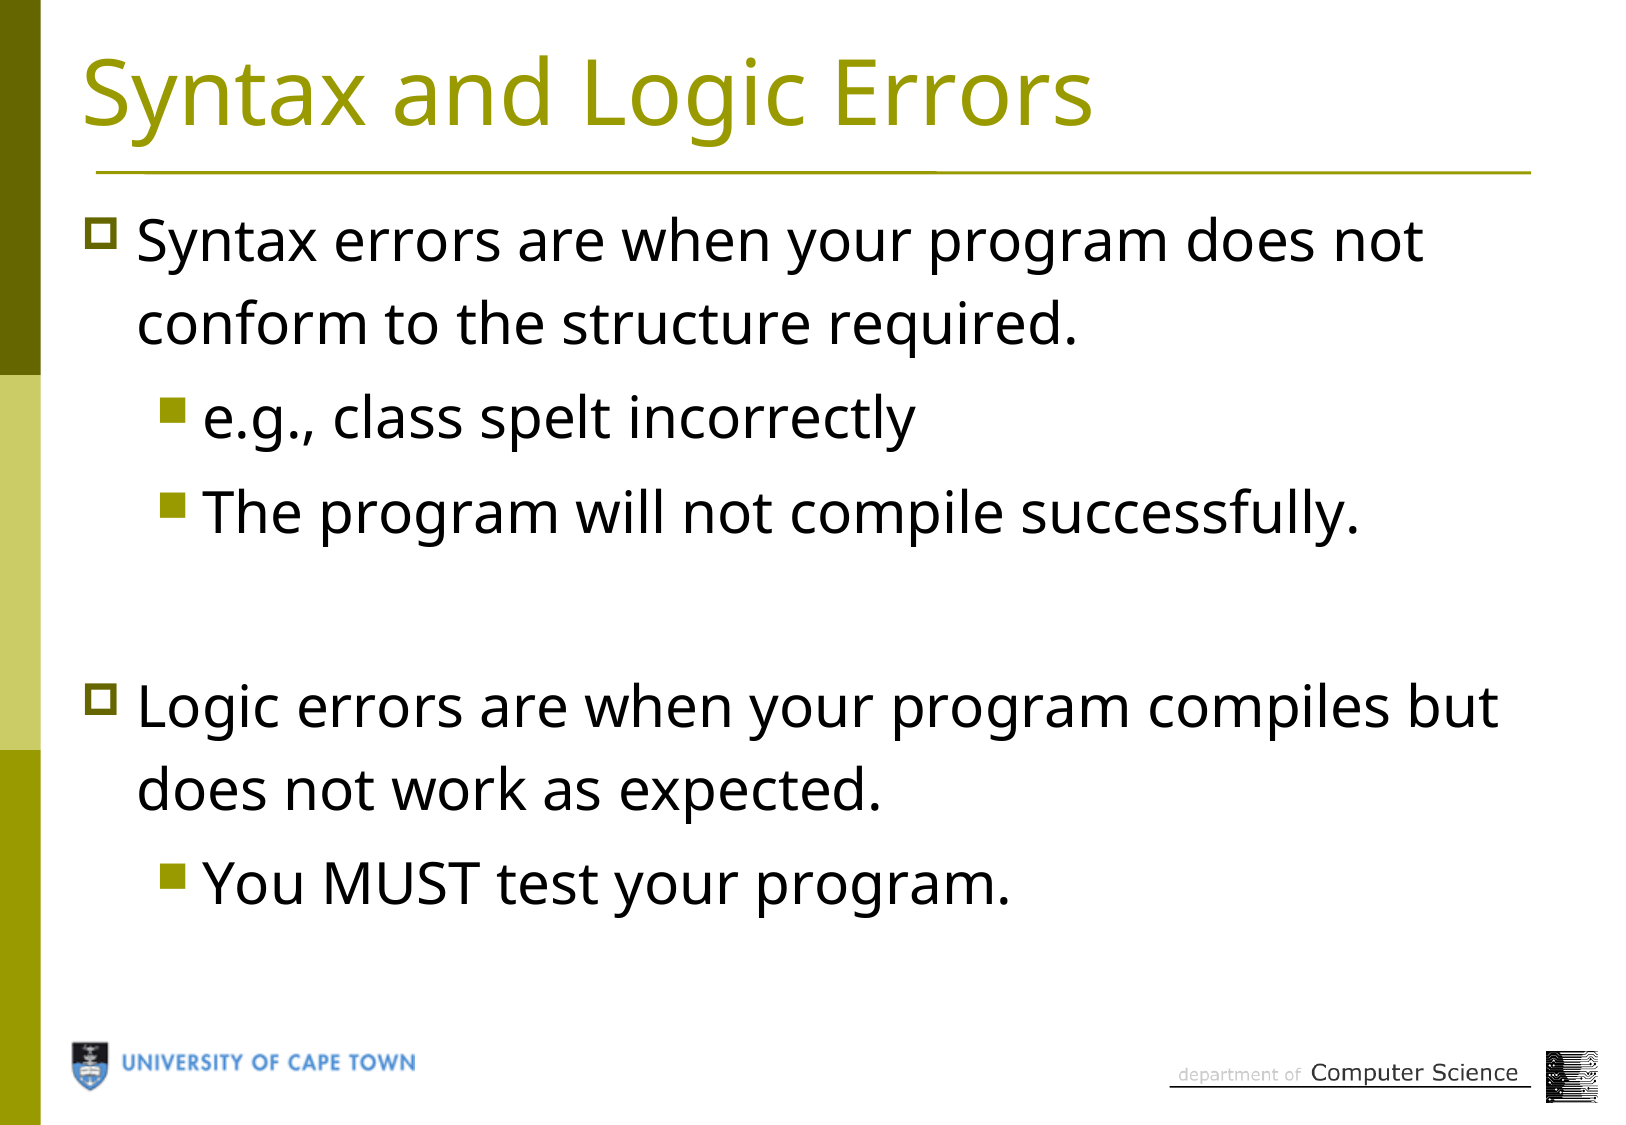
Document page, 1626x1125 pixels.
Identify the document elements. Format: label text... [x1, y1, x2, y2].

picture [1546, 1051, 1598, 1103]
list Syntax errors are when your program does not conform to the structure required. e.g., class spelt incorrectly The program will not compile successfully. Logic errors are when your program compiles but does not work as expected. You MUST test your program. [81, 196, 1543, 1005]
picture [61, 1024, 415, 1103]
title Syntax and Logic Errors [81, 29, 1543, 172]
picture [1169, 1043, 1532, 1091]
